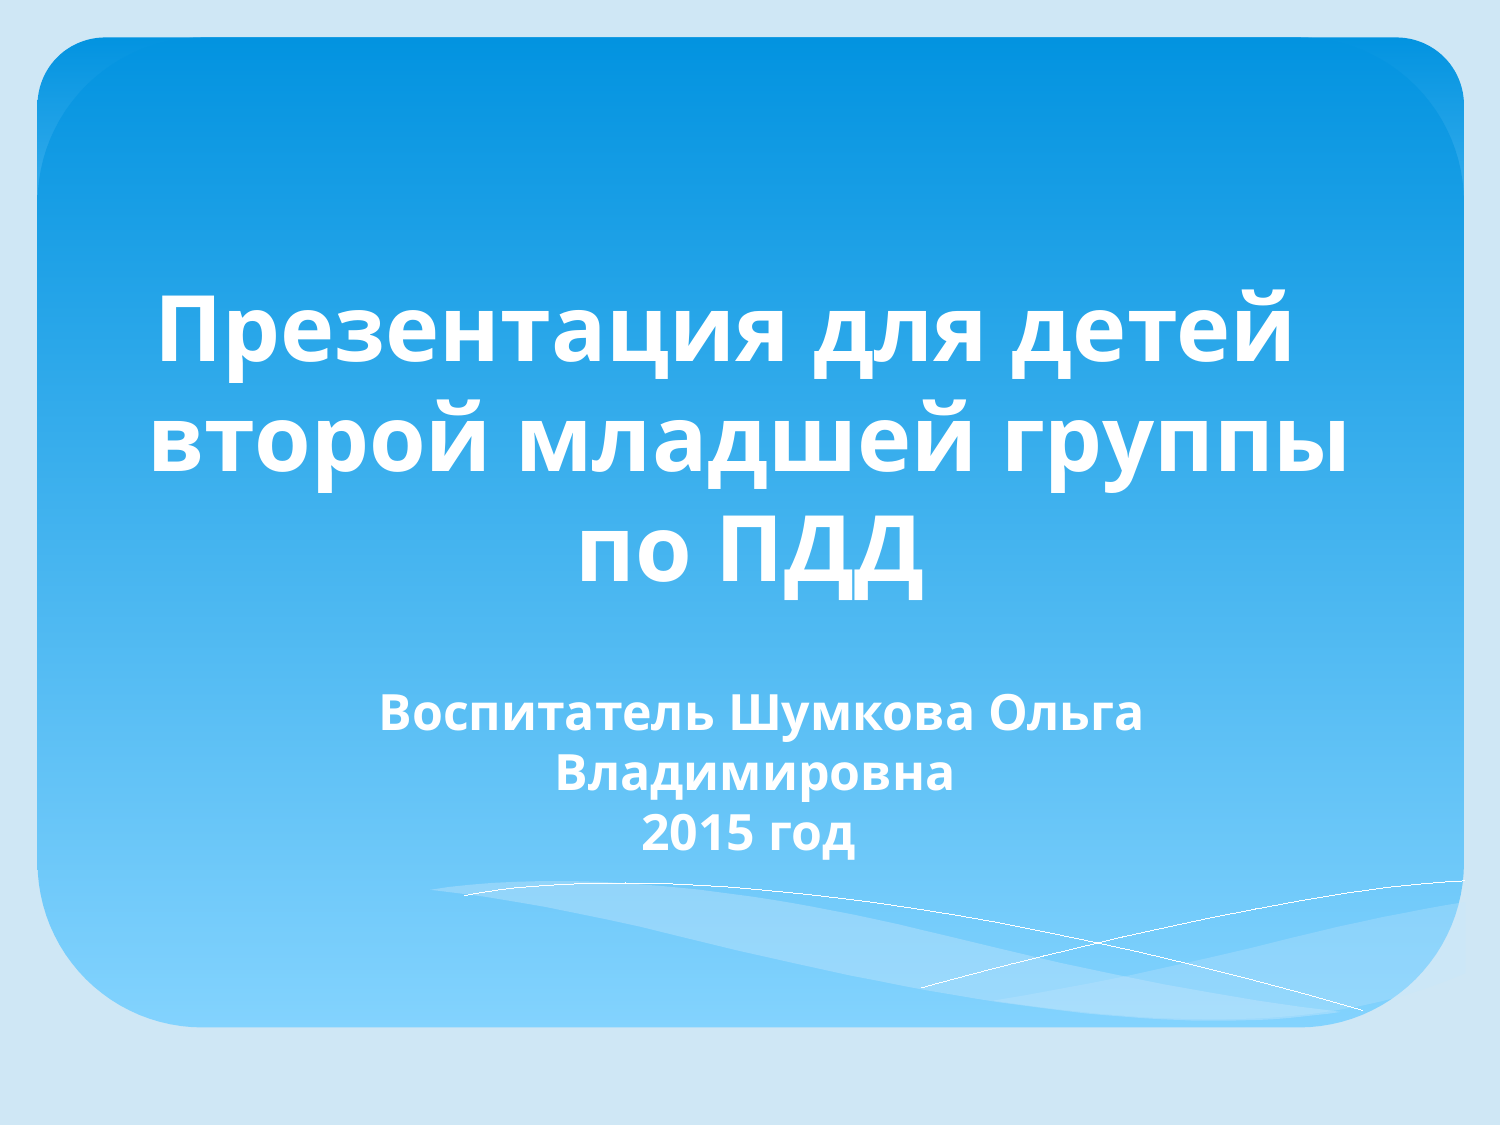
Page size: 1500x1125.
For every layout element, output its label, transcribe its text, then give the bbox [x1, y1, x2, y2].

title Презентация для детей второй младшей группы по ПДД [112, 262, 1388, 555]
subtitle Воспитатель Шумкова Ольга Владимировна 2015 год [230, 673, 1281, 828]
